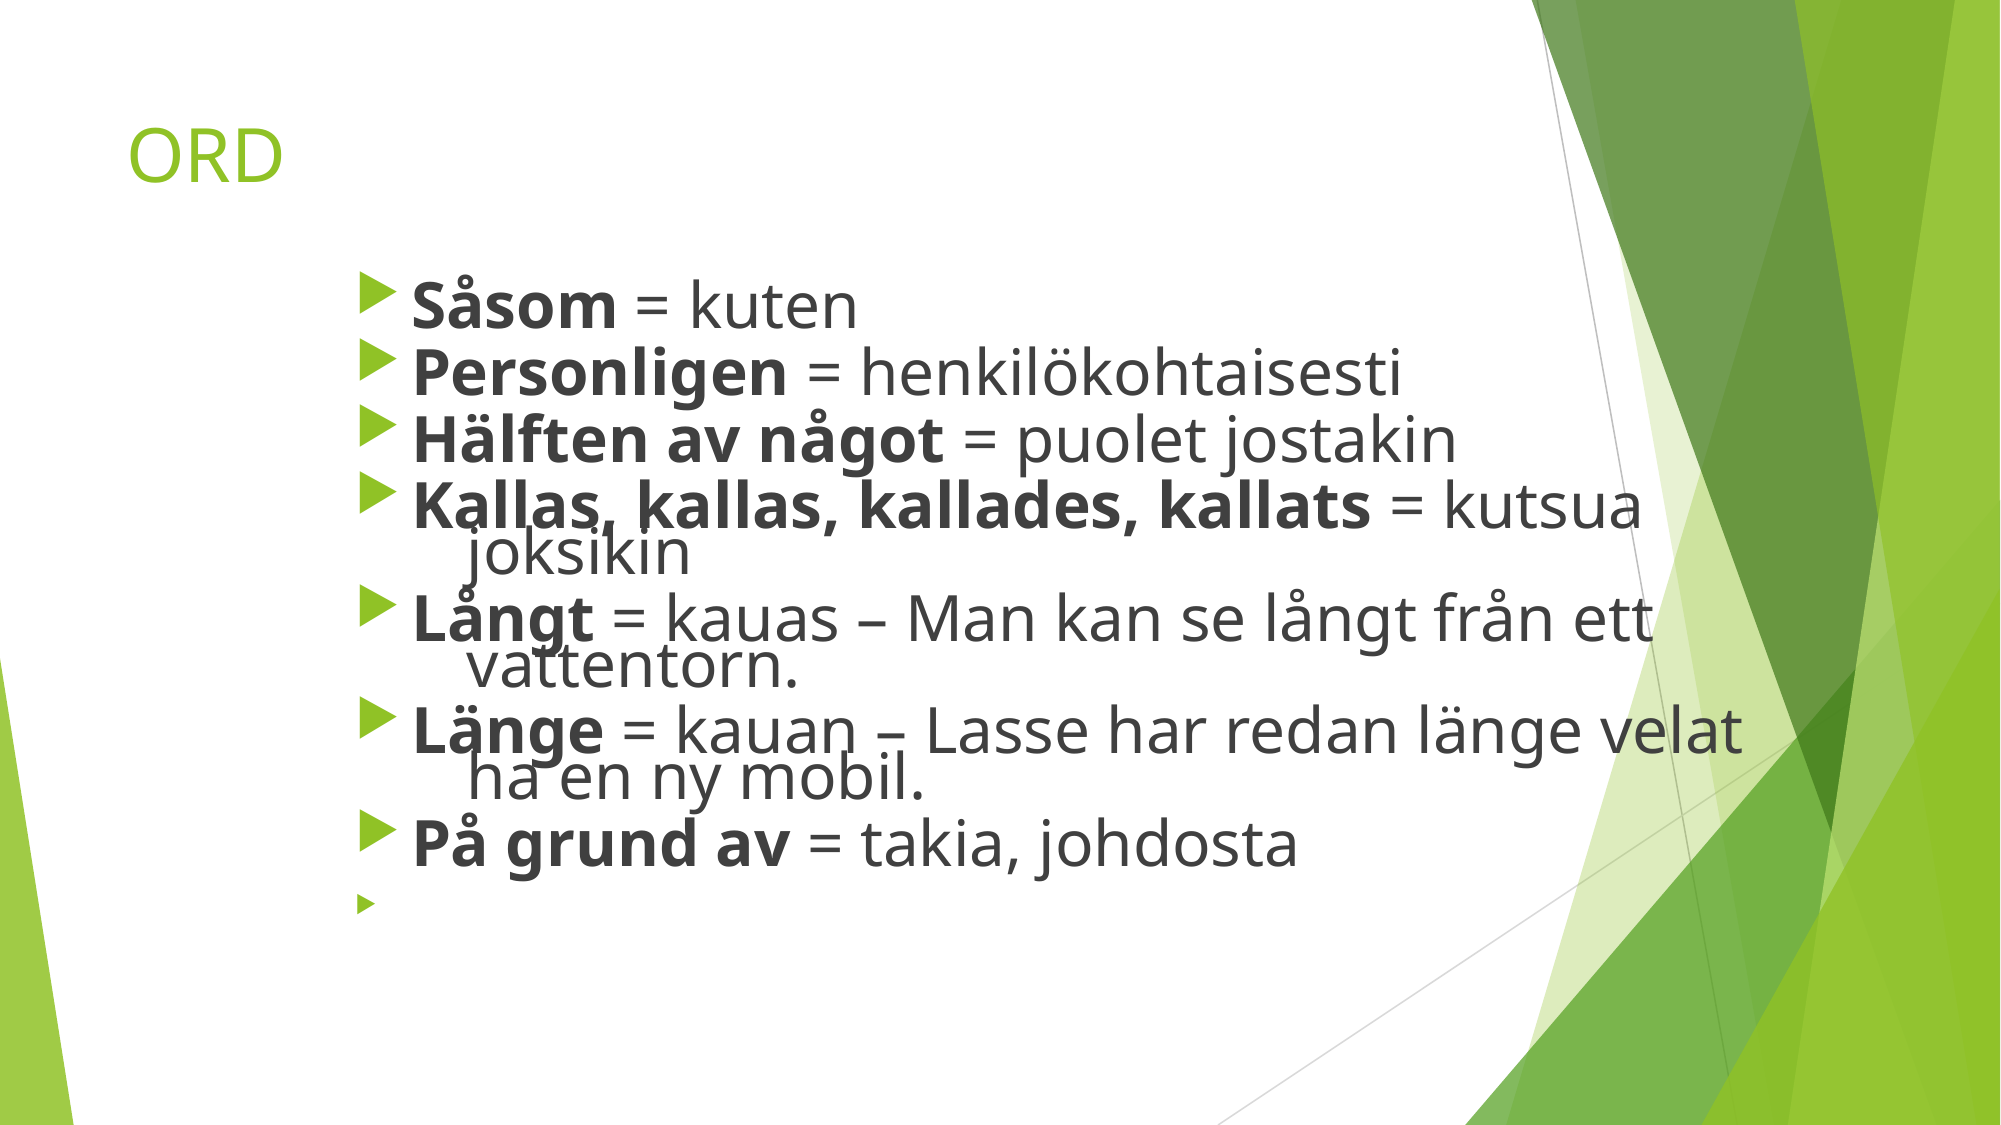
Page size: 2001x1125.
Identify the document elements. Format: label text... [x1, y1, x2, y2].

title ORD [111, 99, 1522, 317]
list Såsom = kuten Personligen = henkilökohtaisesti Hälften av något = puolet jostakin Kallas, kallas, kallades, kallats = kutsua joksikin Långt = kauas – Man kan se långt från ett vattentorn. Länge = kauan – Lasse har redan länge velat ha en ny mobil. På grund av = takia, johdosta [340, 284, 1842, 888]
